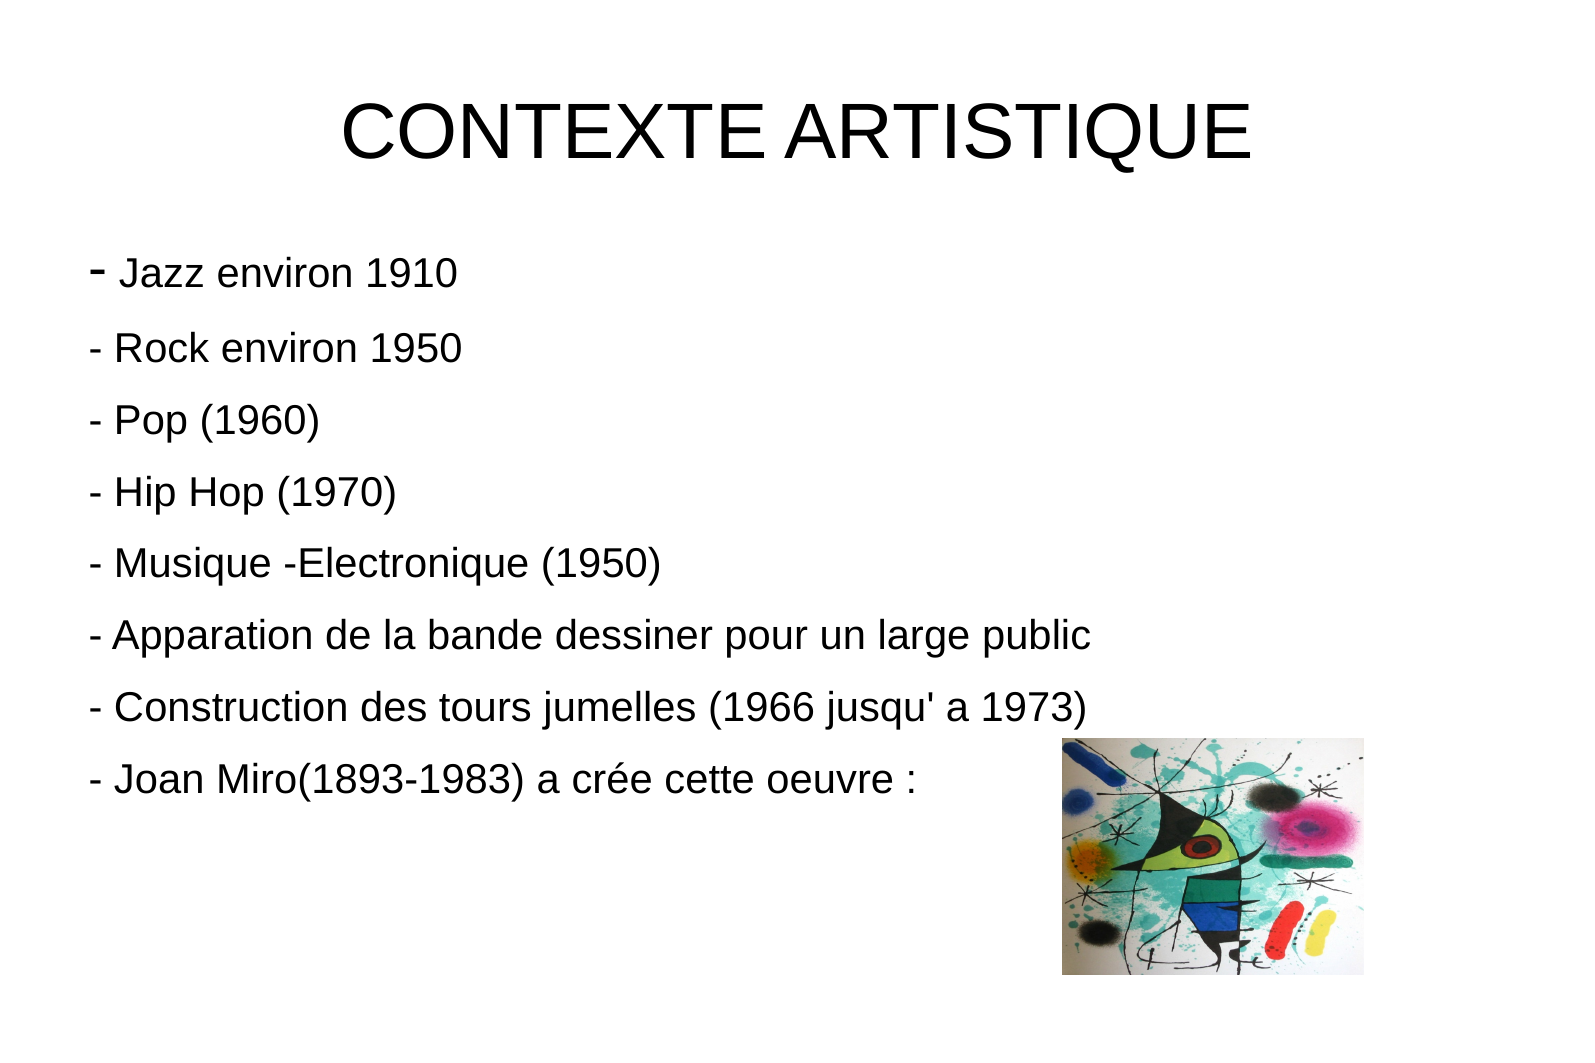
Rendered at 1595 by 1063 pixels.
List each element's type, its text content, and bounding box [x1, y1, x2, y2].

list - Jazz environ 1910 - Rock environ 1950 - Pop (1960) - Hip Hop (1970) - Musique -Electronique (1950) - Apparation de la bande dessiner pour un large public - Construction des tours jumelles (1966 jusqu' a 1973) - Joan Miro(1893-1983) a crée cette oeuvre : [88, 236, 1524, 1063]
title CONTEXTE ARTISTIQUE [79, 42, 1515, 220]
picture [1062, 738, 1364, 975]
